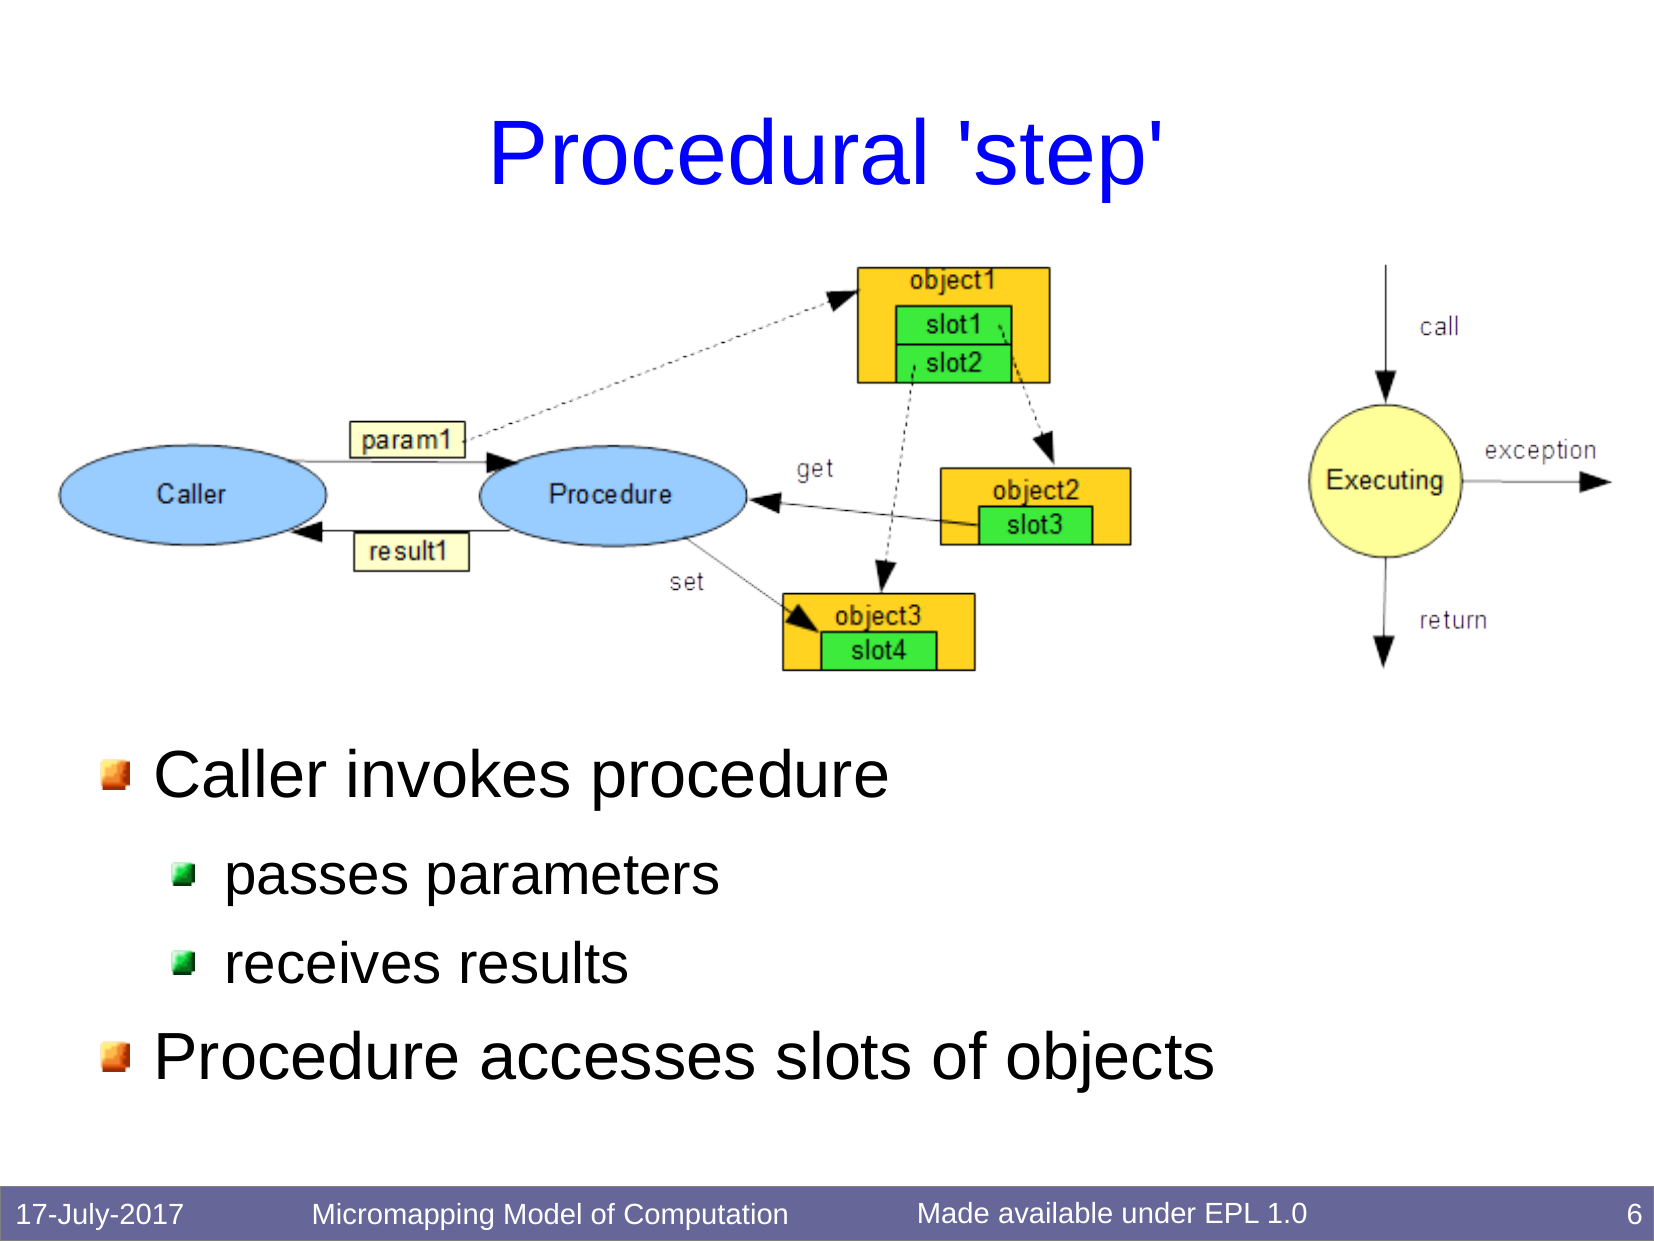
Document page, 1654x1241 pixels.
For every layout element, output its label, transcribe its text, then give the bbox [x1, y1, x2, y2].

title Procedural 'step' [82, 49, 1571, 257]
picture [54, 257, 1622, 678]
list Caller invokes procedure passes parameters receives results Procedure accesses slots of objects [82, 737, 1571, 1241]
